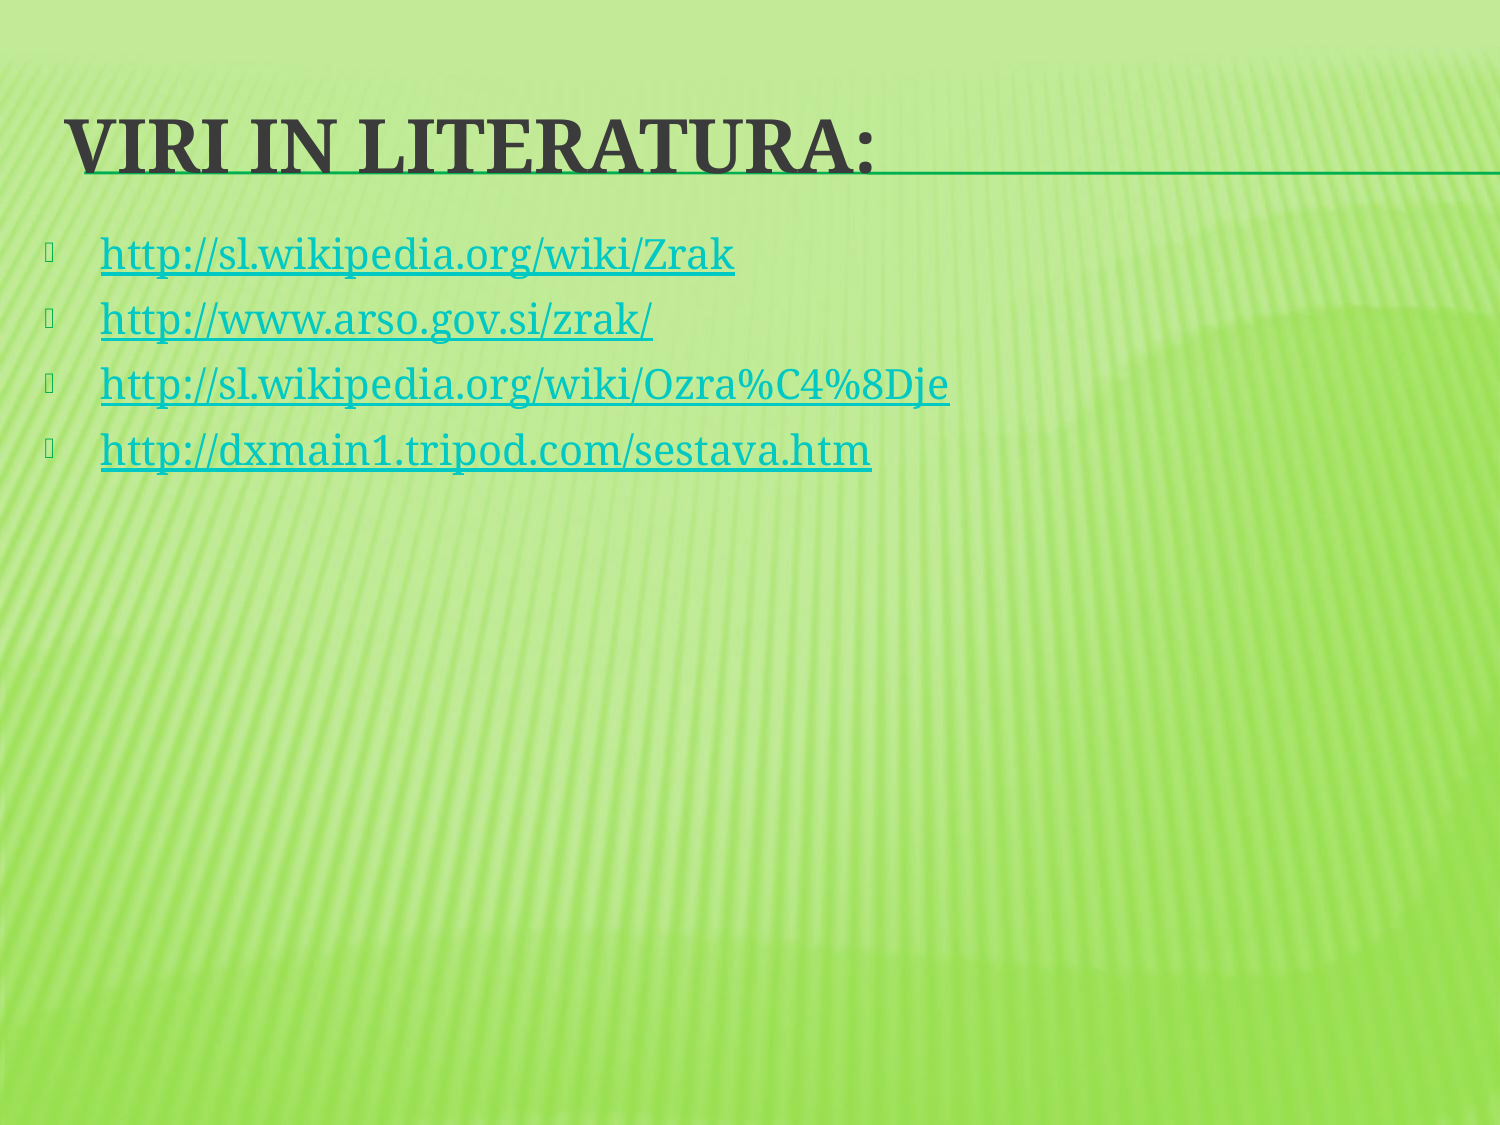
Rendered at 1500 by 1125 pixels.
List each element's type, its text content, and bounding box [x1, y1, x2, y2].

title VIRI IN LITERATURA: [50, 75, 1475, 213]
list http://sl.wikipedia.org/wiki/Zrak http://www.arso.gov.si/zrak/ http://sl.wikipedia.org/wiki/Ozra%C4%8Dje http://dxmain1.tripod.com/sestava.htm [29, 220, 1500, 1000]
picture [0, 0, 1500, 1125]
